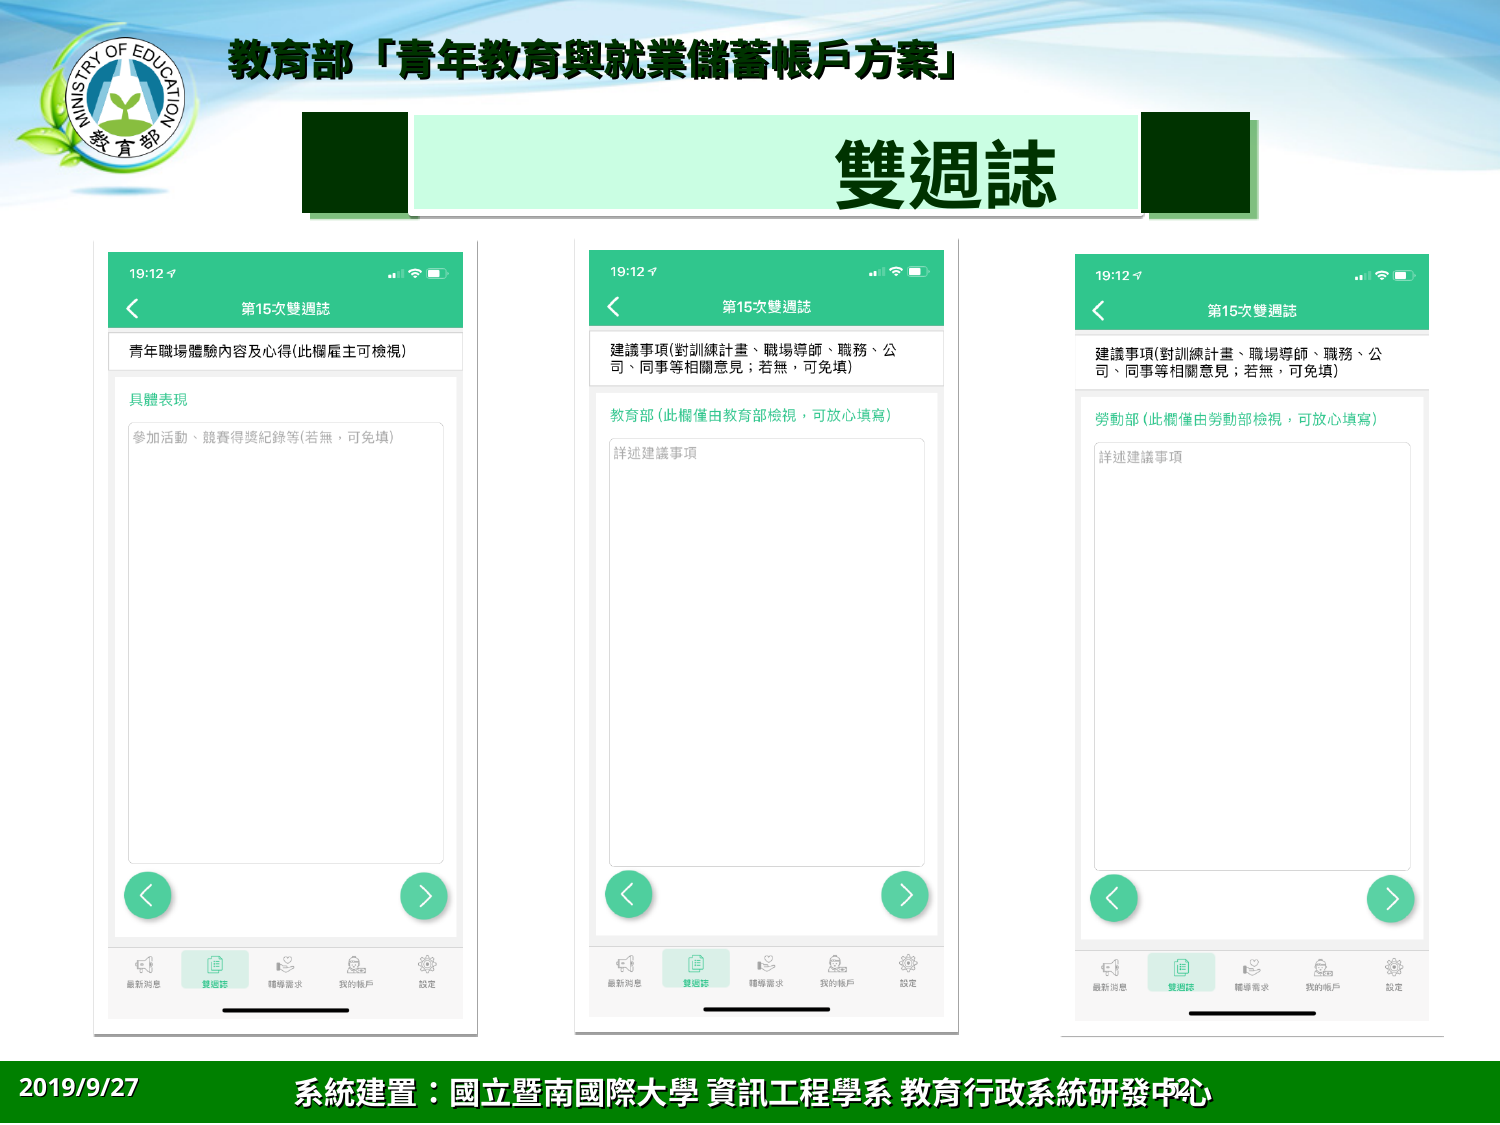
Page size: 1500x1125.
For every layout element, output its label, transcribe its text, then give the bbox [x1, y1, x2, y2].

picture [1074, 254, 1430, 1022]
picture [108, 252, 463, 1019]
text_box 雙週誌 [411, 112, 1141, 213]
text_box [1141, 112, 1250, 213]
picture [589, 250, 944, 1018]
text_box 2019/9/27 [3, 1063, 354, 1117]
text_box 52 [1147, 1063, 1498, 1117]
text_box [302, 112, 411, 213]
